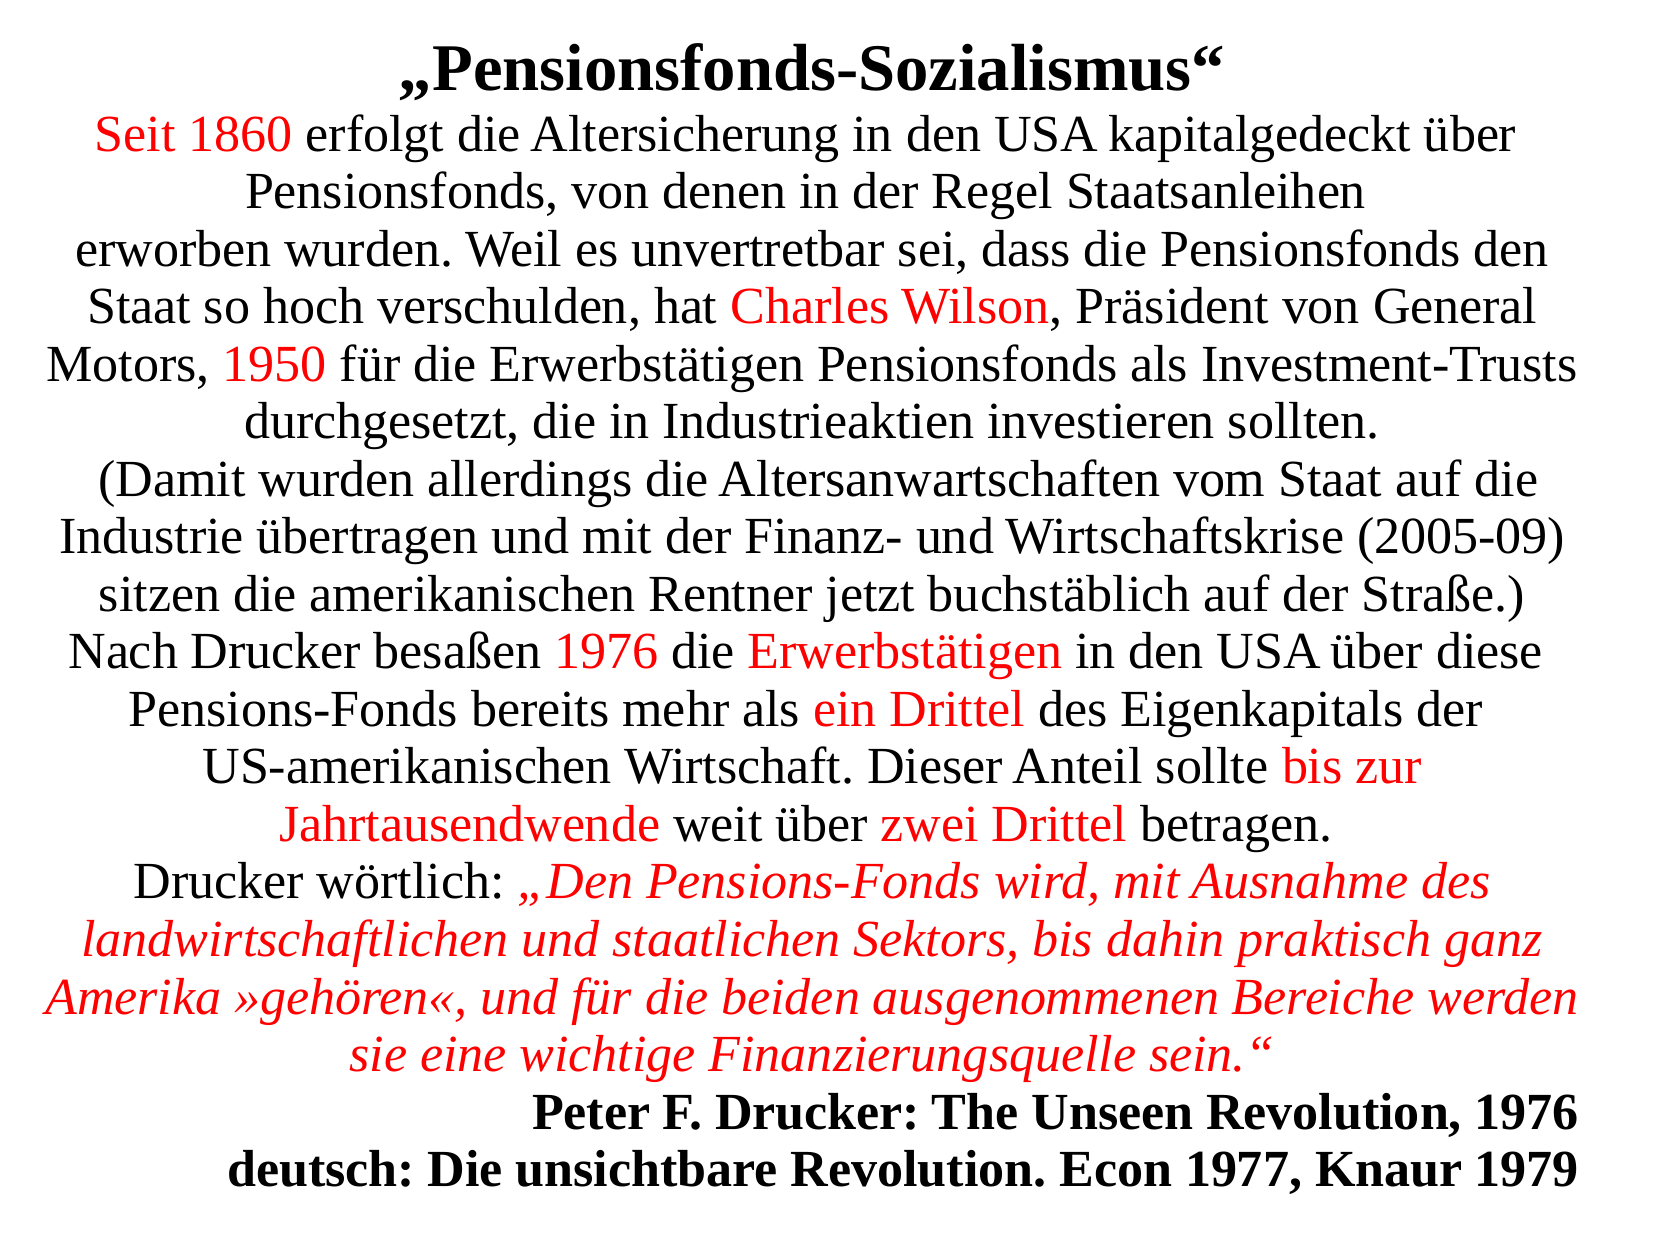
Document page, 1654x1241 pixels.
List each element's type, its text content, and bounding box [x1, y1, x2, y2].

text_box „Pensionsfonds-Sozialismus“ Seit 1860 erfolgt die Altersicherung in den USA kapitalgedeckt über Pensionsfonds, von denen in der Regel Staatsanleihen erworben wurden. Weil es unvertretbar sei, dass die Pensionsfonds den Staat so hoch verschulden, hat Charles Wilson, Präsident von General Motors, 1950 für die Erwerbstätigen Pensionsfonds als Investment-Trusts durchgesetzt, die in Industrieaktien investieren sollten. (Damit wurden allerdings die Altersanwartschaften vom Staat auf die Industrie übertragen und mit der Finanz- und Wirtschaftskrise (2005-09) sitzen die amerikanischen Rentner jetzt buchstäblich auf der Straße.) Nach Drucker besaßen 1976 die Erwerbstätigen in den USA über diese Pensions-Fonds bereits mehr als ein Drittel des Eigenkapitals der US-amerikanischen Wirtschaft. Dieser Anteil sollte bis zur Jahrtausendwende weit über zwei Drittel betragen. Drucker wörtlich: „Den Pensions-Fonds wird, mit Ausnahme des landwirtschaftlichen und staatlichen Sektors, bis dahin praktisch ganz Amerika »gehören«, und für die beiden ausgenommenen Bereiche werden sie eine wichtige Finanzierungsquelle sein.“ Peter F. Drucker: The Unseen Revolution, 1976 deutsch: Die unsichtbare Revolution. Econ 1977, Knaur 1979 [30, 23, 1624, 1206]
